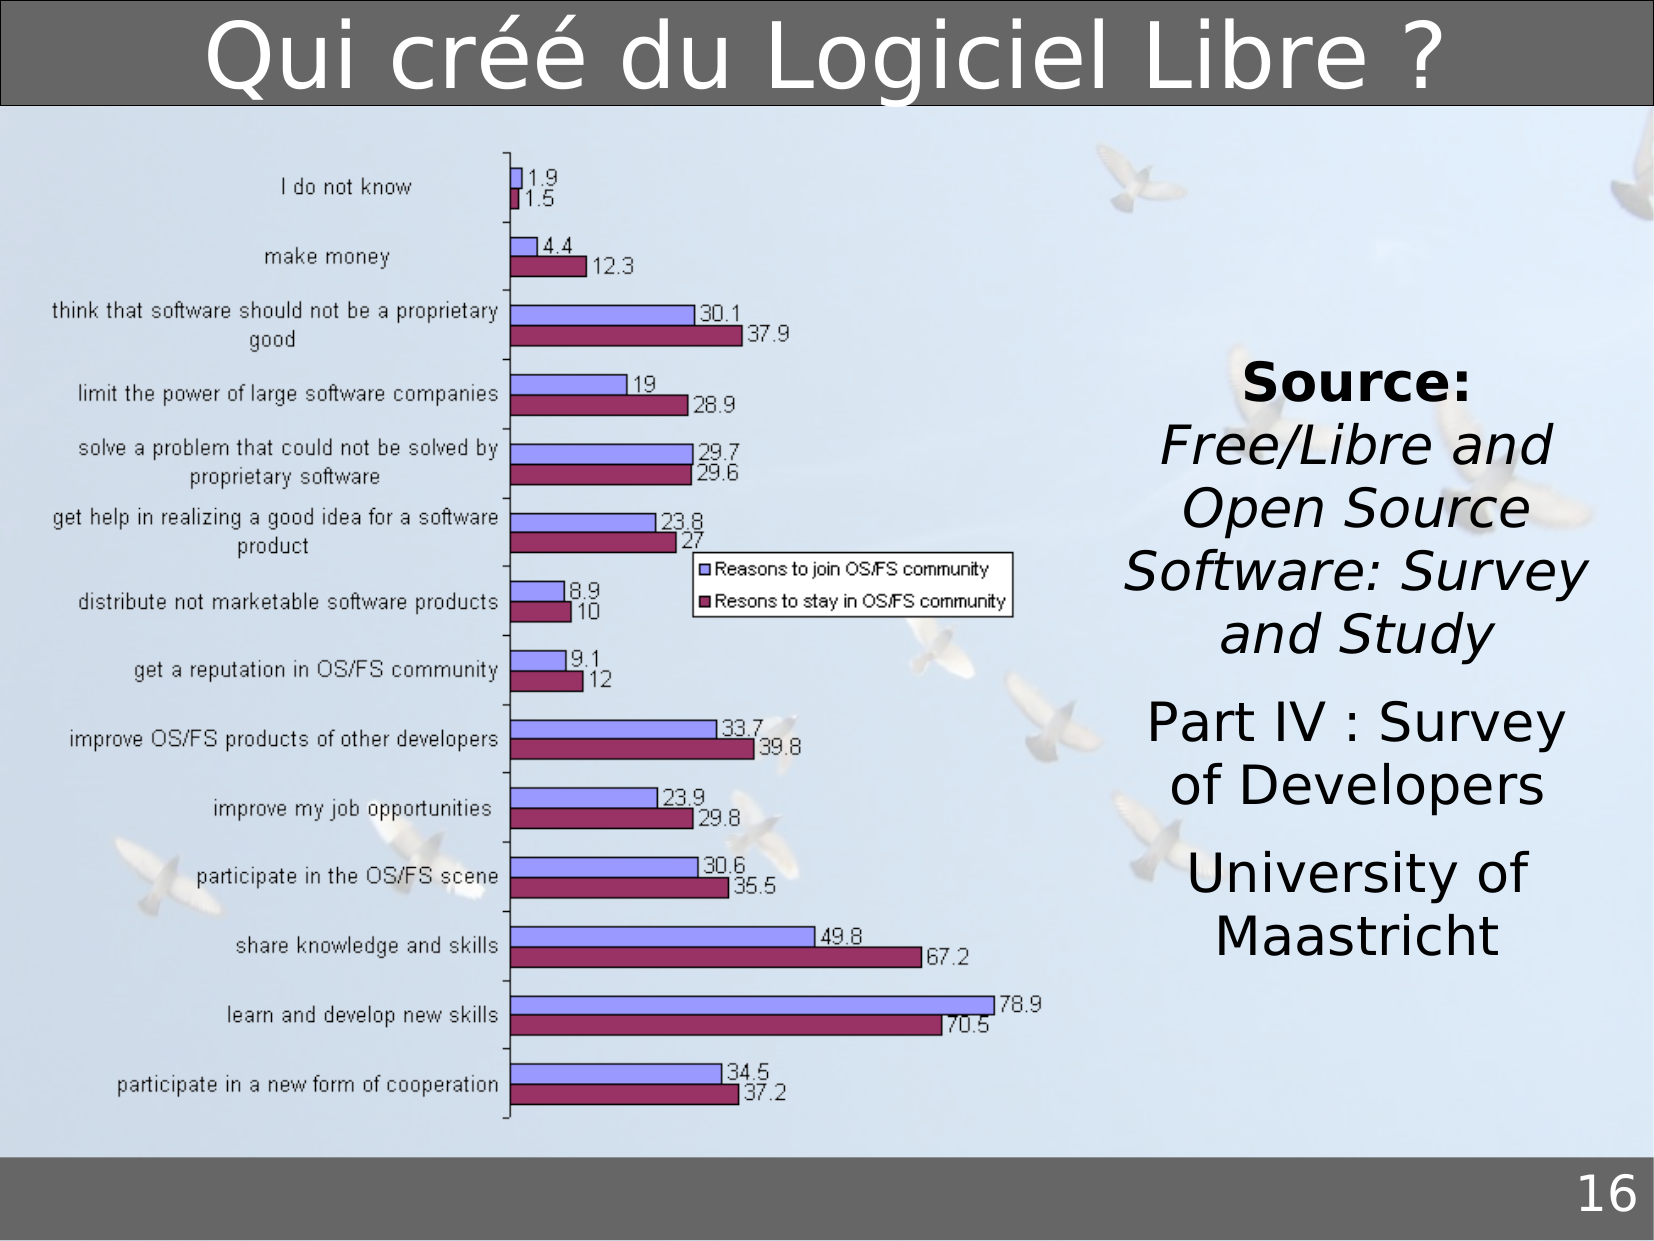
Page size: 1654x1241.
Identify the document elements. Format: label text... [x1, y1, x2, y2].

picture [34, 127, 1070, 1143]
text_box Source: Free/Libre and Open Source Software: Survey and Study Part IV : Survey of Developers University of Maastricht [1100, 343, 1615, 1064]
title Qui créé du Logiciel Libre ? [0, 2, 1654, 110]
